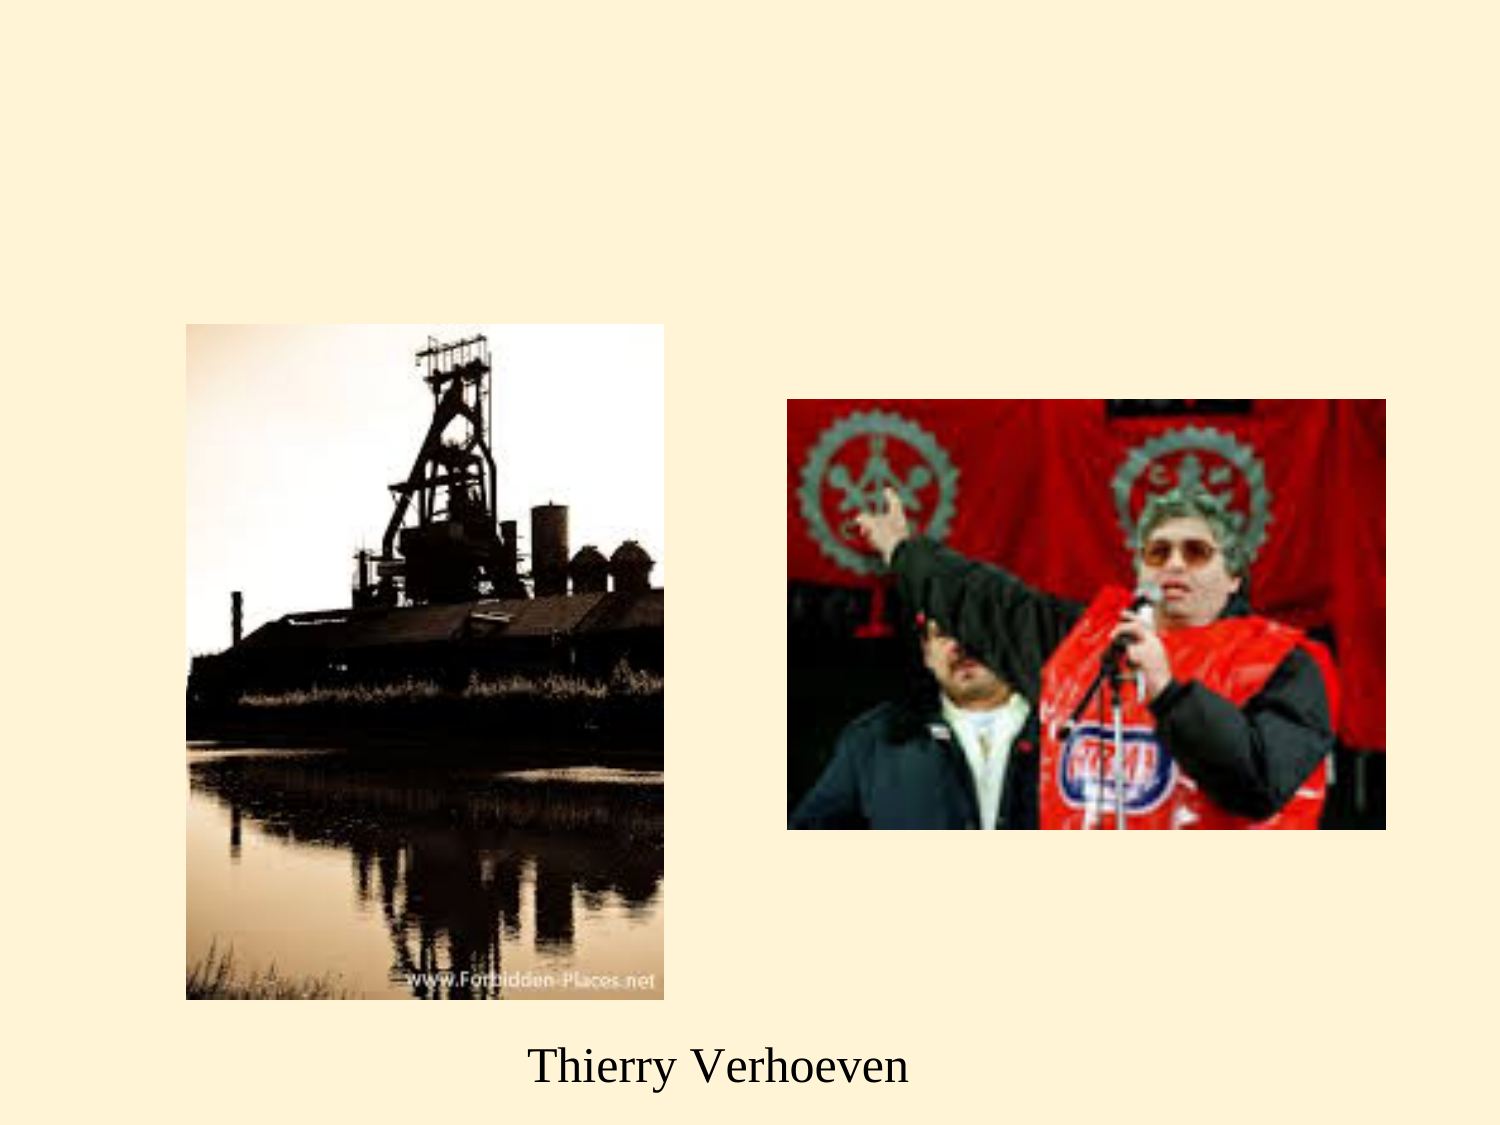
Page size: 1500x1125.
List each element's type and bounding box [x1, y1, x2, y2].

picture [787, 399, 1386, 830]
picture [186, 324, 664, 1000]
